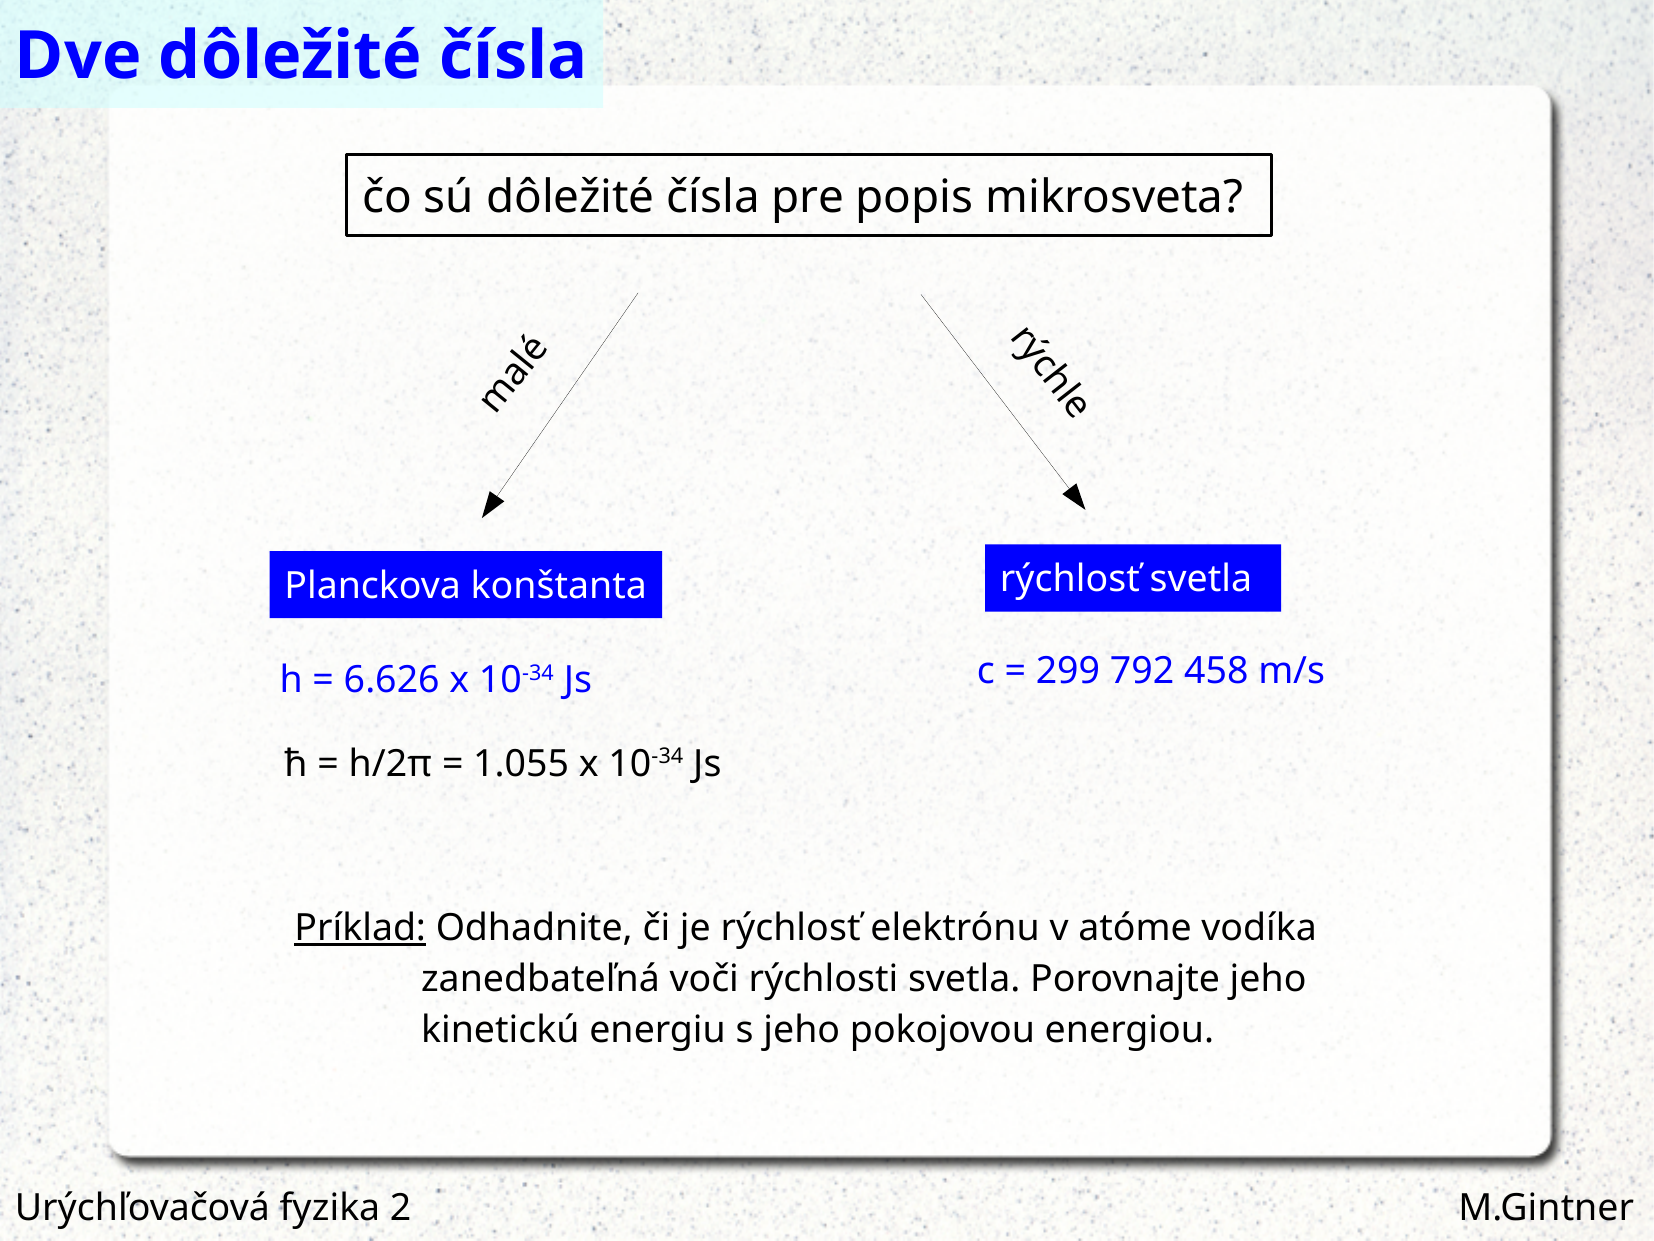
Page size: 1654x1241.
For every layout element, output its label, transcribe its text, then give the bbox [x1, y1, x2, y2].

text_box Príklad: Odhadnite, či je rýchlosť elektrónu v atóme vodíka zanedbateľná voči rýchlosti svetla. Porovnajte jeho kinetickú energiu s jeho pokojovou energiou. [279, 893, 1366, 1065]
text_box h = 6.626 x 10-34 Js [264, 644, 635, 712]
text_box rýchlosť svetla [985, 544, 1282, 612]
text_box ħ = h/2π = 1.055 x 10-34 Js [269, 728, 763, 796]
text_box Planckova konštanta [269, 551, 648, 619]
text_box Dve dôležité čísla [0, 0, 600, 108]
text_box Urýchľovačová fyzika 2 [0, 1173, 445, 1241]
picture [0, 0, 1654, 1241]
text_box c = 299 792 458 m/s [962, 636, 1361, 704]
text_box rýchle [984, 296, 1123, 448]
text_box malé [449, 312, 571, 440]
text_box čo sú dôležité čísla pre popis mikrosveta? [346, 154, 1272, 236]
text_box M.Gintner [1443, 1173, 1654, 1241]
